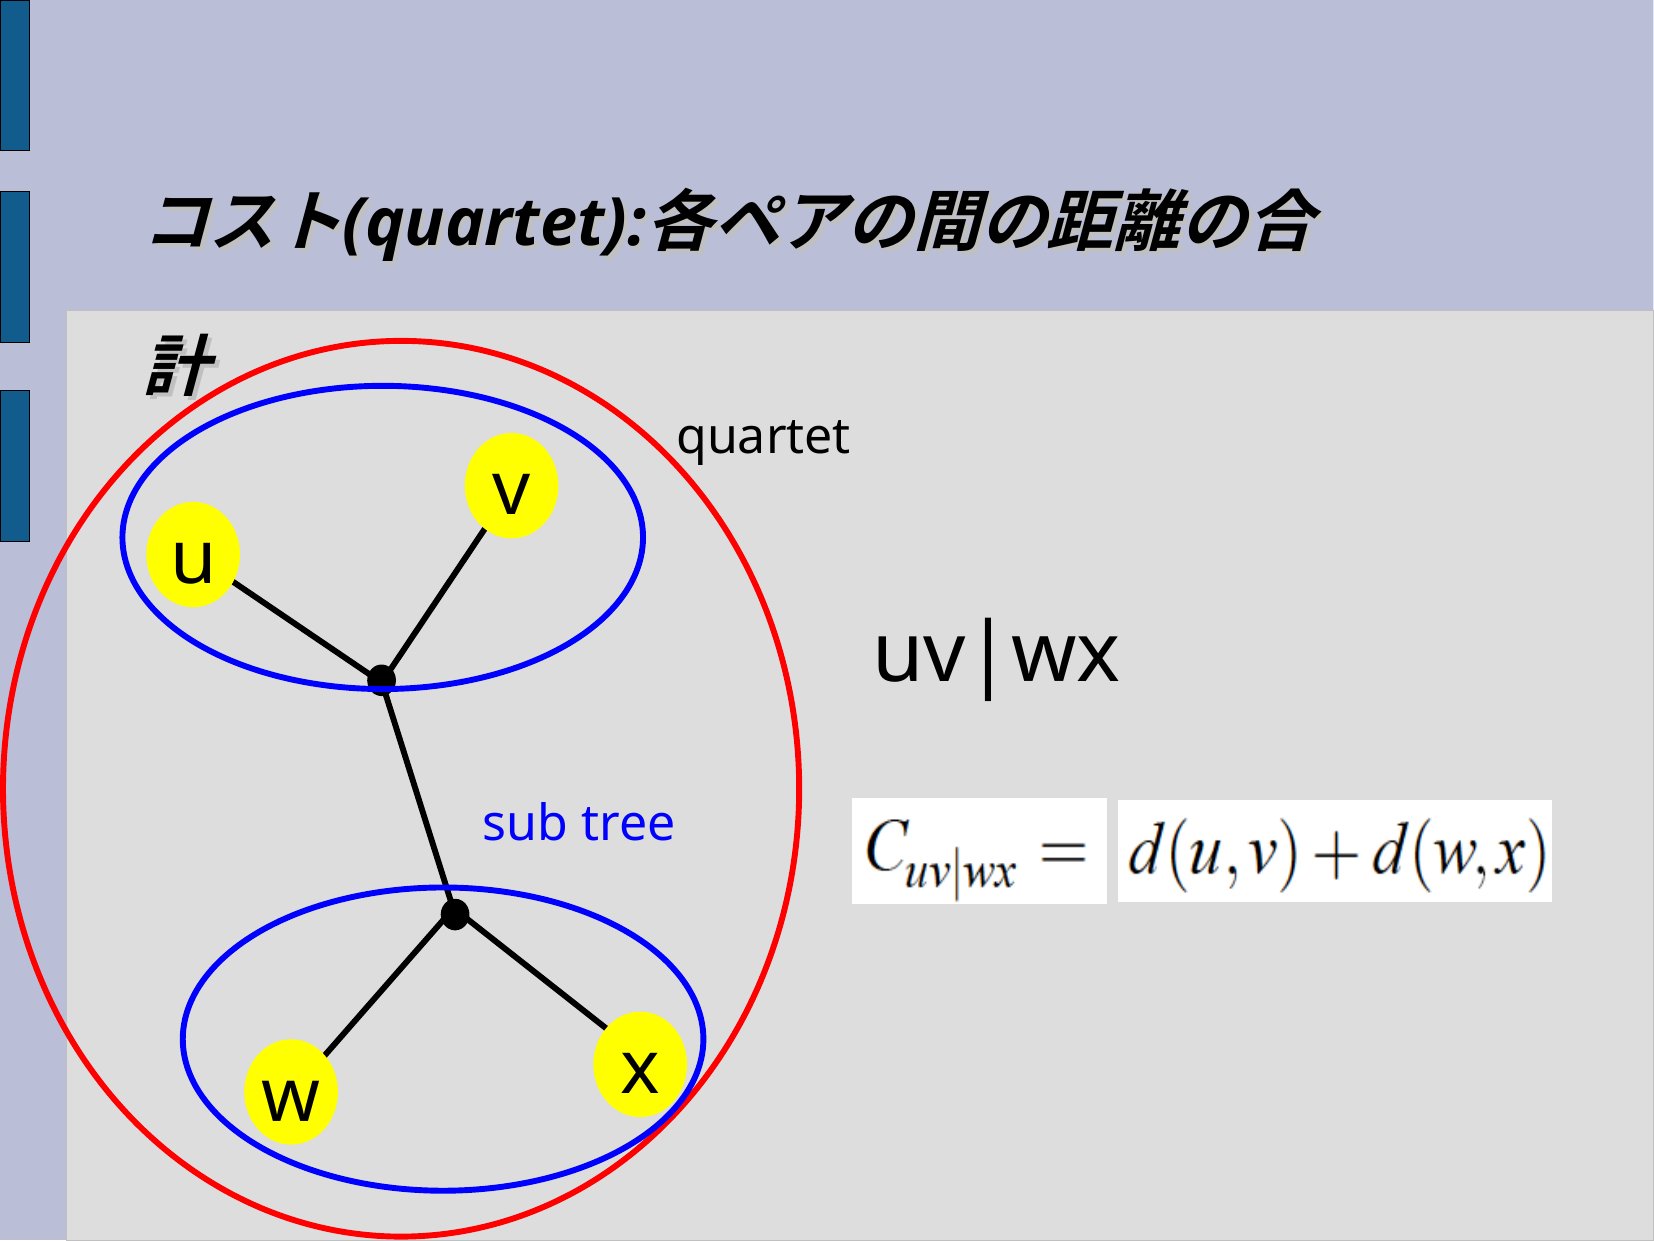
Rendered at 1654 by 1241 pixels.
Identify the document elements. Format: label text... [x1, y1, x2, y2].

text_box コスト(quartet):各ペアの間の距離の合計 [127, 112, 1329, 216]
text_box uv|wx [857, 585, 1152, 710]
text_box [370, 667, 394, 686]
text_box v [464, 432, 559, 539]
picture [852, 798, 1107, 904]
text_box u [146, 501, 240, 608]
picture [1118, 800, 1552, 902]
text_box sub tree [467, 779, 735, 862]
text_box quartet [661, 392, 876, 475]
text_box [443, 901, 467, 928]
text_box x [593, 1011, 687, 1118]
text_box w [244, 1039, 338, 1145]
